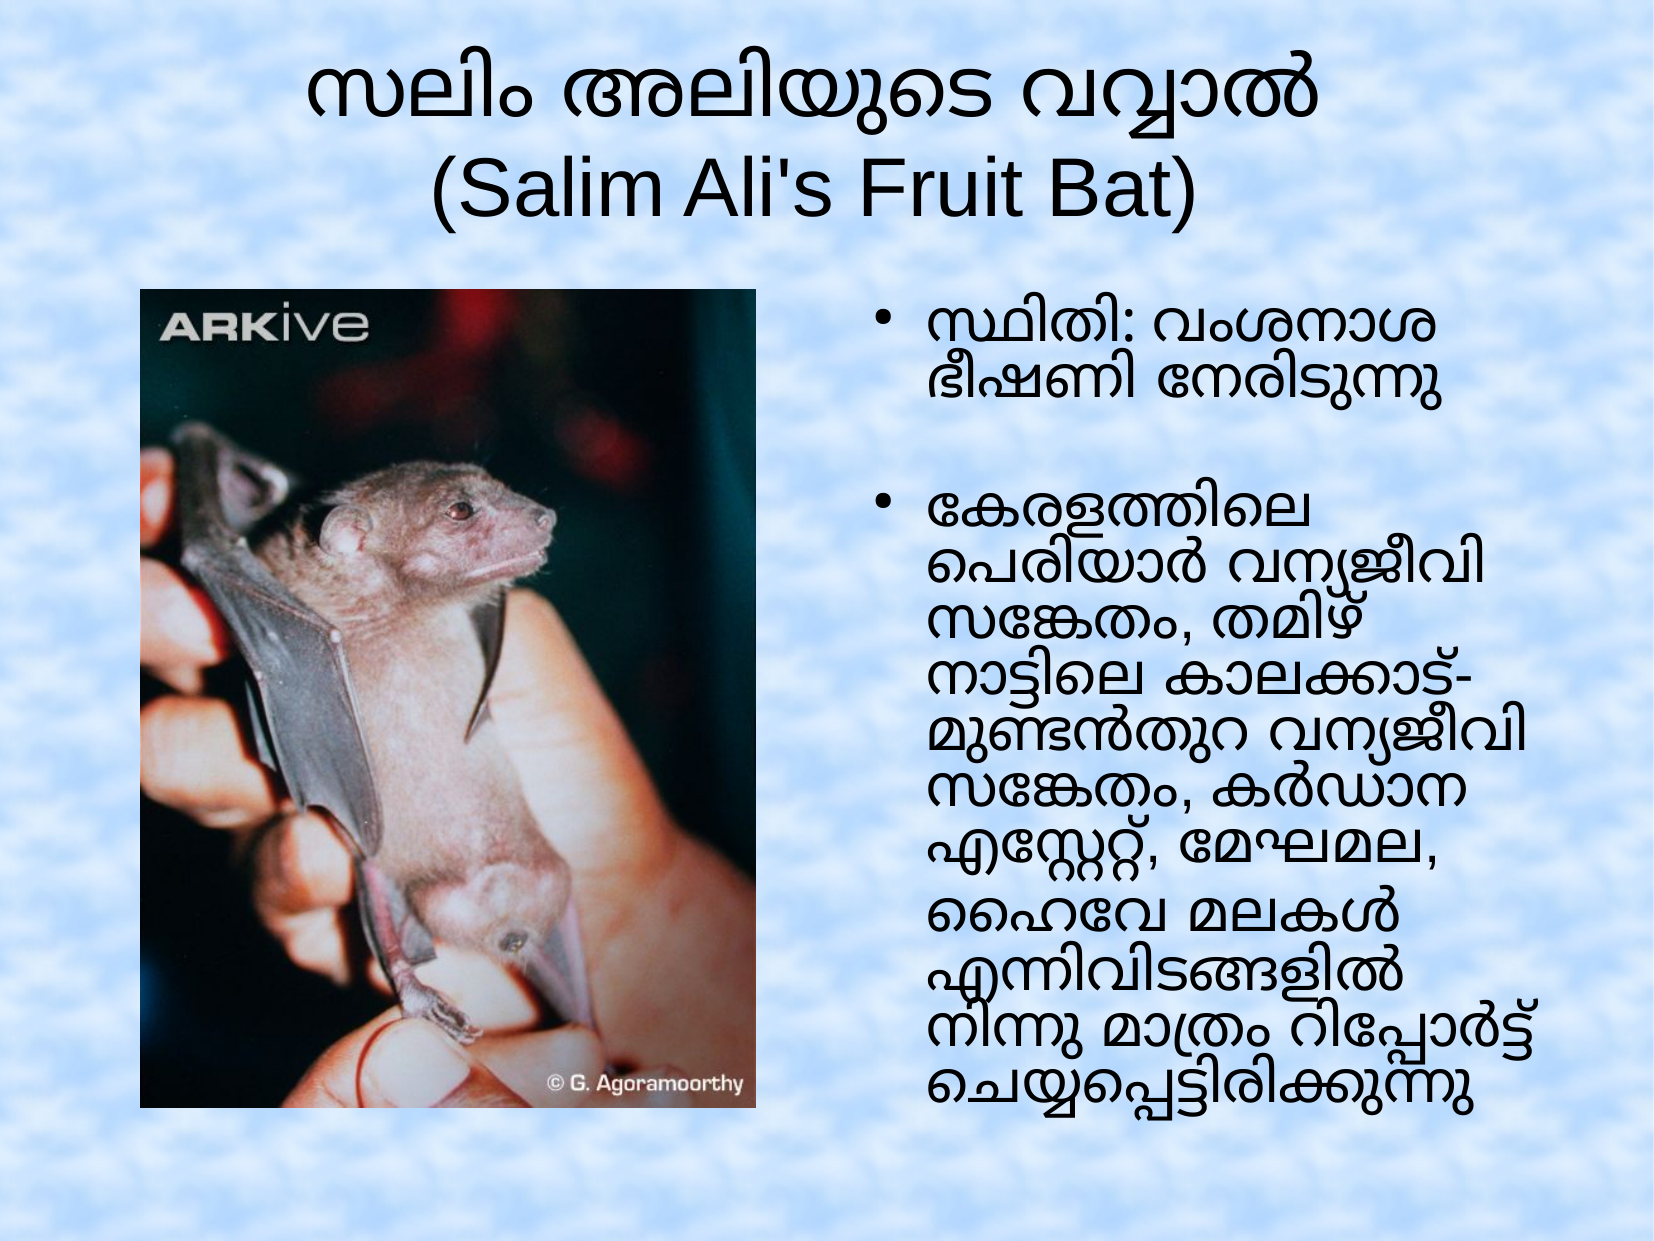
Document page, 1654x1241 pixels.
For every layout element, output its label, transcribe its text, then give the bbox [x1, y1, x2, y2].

picture [0, 0, 1654, 1241]
title സലിം അലിയുടെ വവ്വാല്‍ (Salim Ali's Fruit Bat) [82, 0, 1571, 266]
list സ്ഥിതി: വംശനാശ ഭീഷണി നേരിടുന്നു കേരളത്തിലെ പെരിയാര്‍ വന്യജീവി സങ്കേതം, തമിഴ് നാട്ടിലെ കാലക്കാട്-മുണ്ടന്‍തുറ വന്യജീവി സങ്കേതം, കര്‍ഡാന എസ്റ്റേറ്റ്, മേഘമല, ഹൈവേ മലകള്‍ എന്നിവിടങ്ങളില്‍ നിന്നു മാത്രം റിപ്പോര്‍ട്ട് ചെയ്യപ്പെട്ടിരിക്കുന്നു [840, 289, 1571, 1108]
